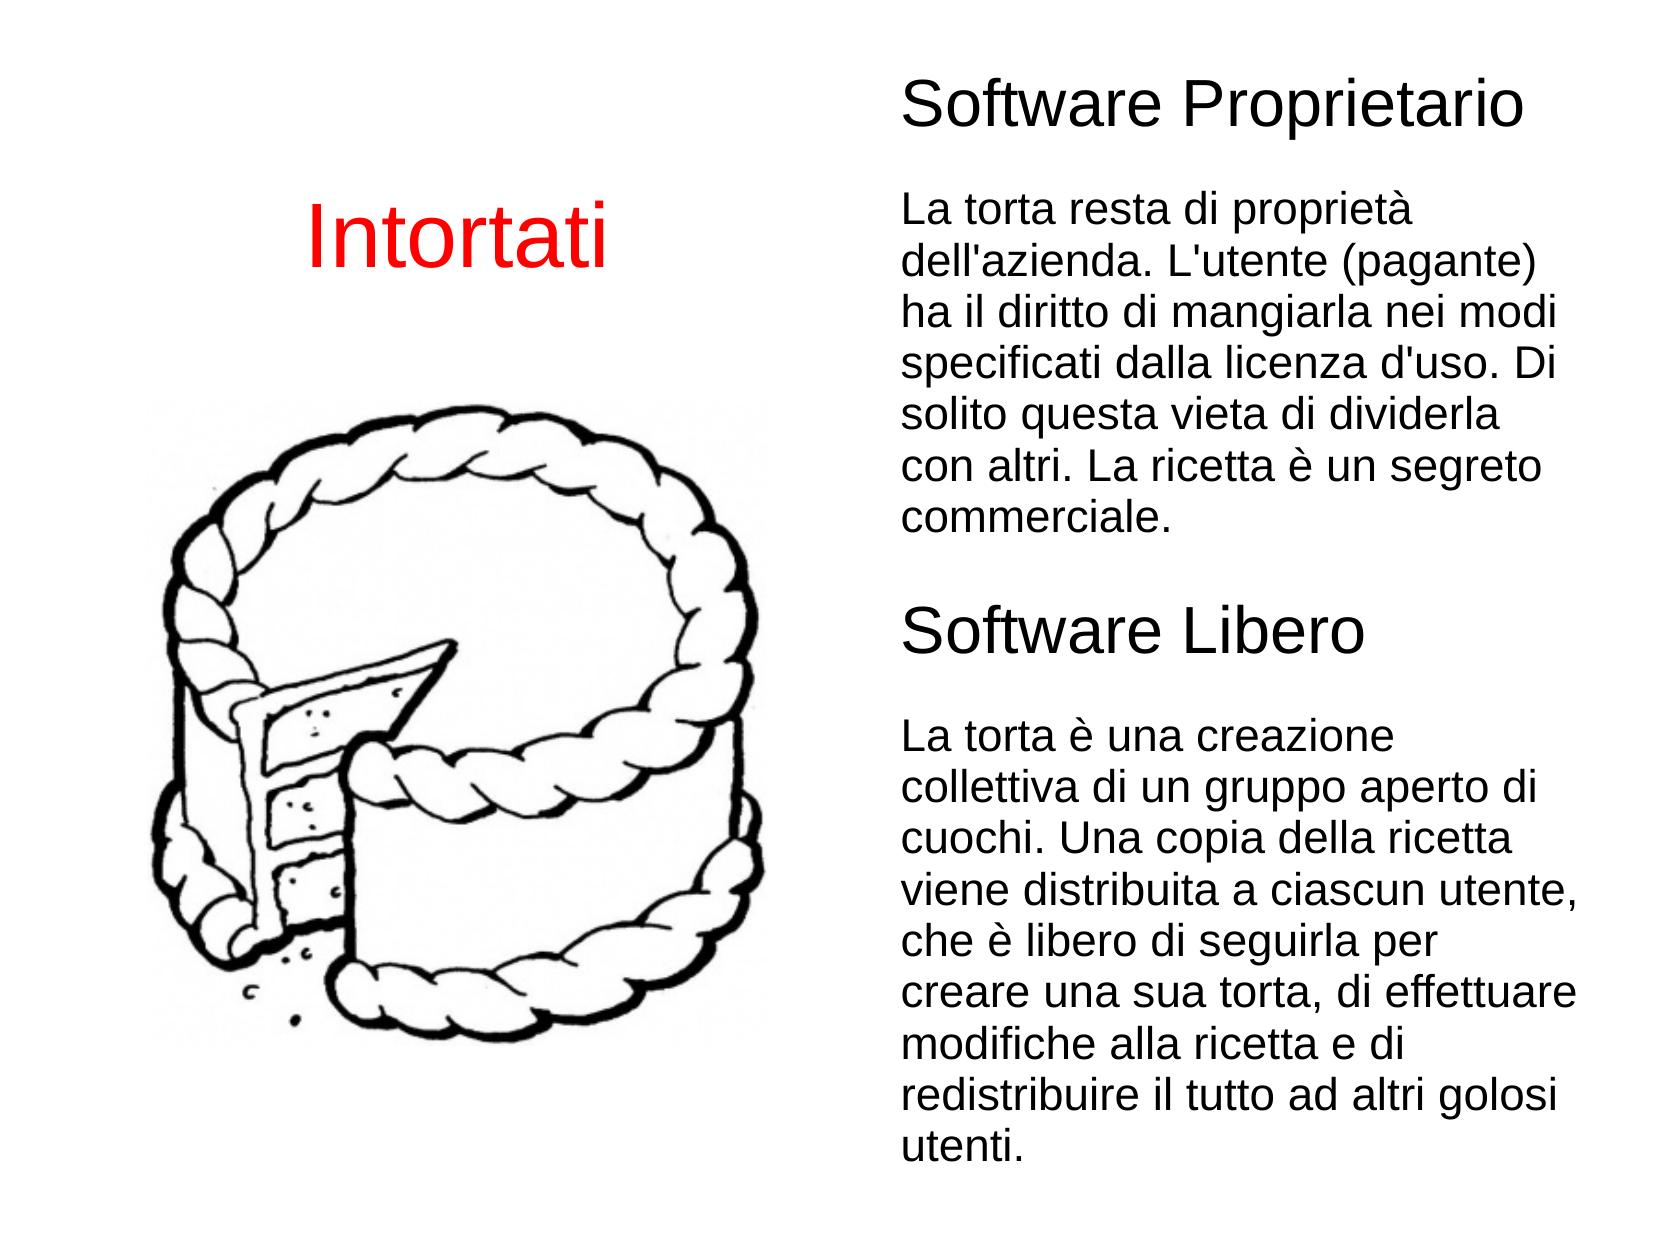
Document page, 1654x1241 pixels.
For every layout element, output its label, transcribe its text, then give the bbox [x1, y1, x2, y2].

title Intortati [70, 139, 845, 332]
text_box Software Proprietario La torta resta di proprietà dell'azienda. L'utente (pagante) ha il diritto di mangiarla nei modi specificati dalla licenza d'uso. Di solito questa vieta di dividerla con altri. La ricetta è un segreto commerciale. Software Libero La torta è una creazione collettiva di un gruppo aperto di cuochi. Una copia della ricetta viene distribuita a ciascun utente, che è libero di seguirla per creare una sua torta, di effettuare modifiche alla ricetta e di redistribuire il tutto ad altri golosi utenti. [885, 59, 1595, 1182]
picture [147, 401, 768, 1046]
